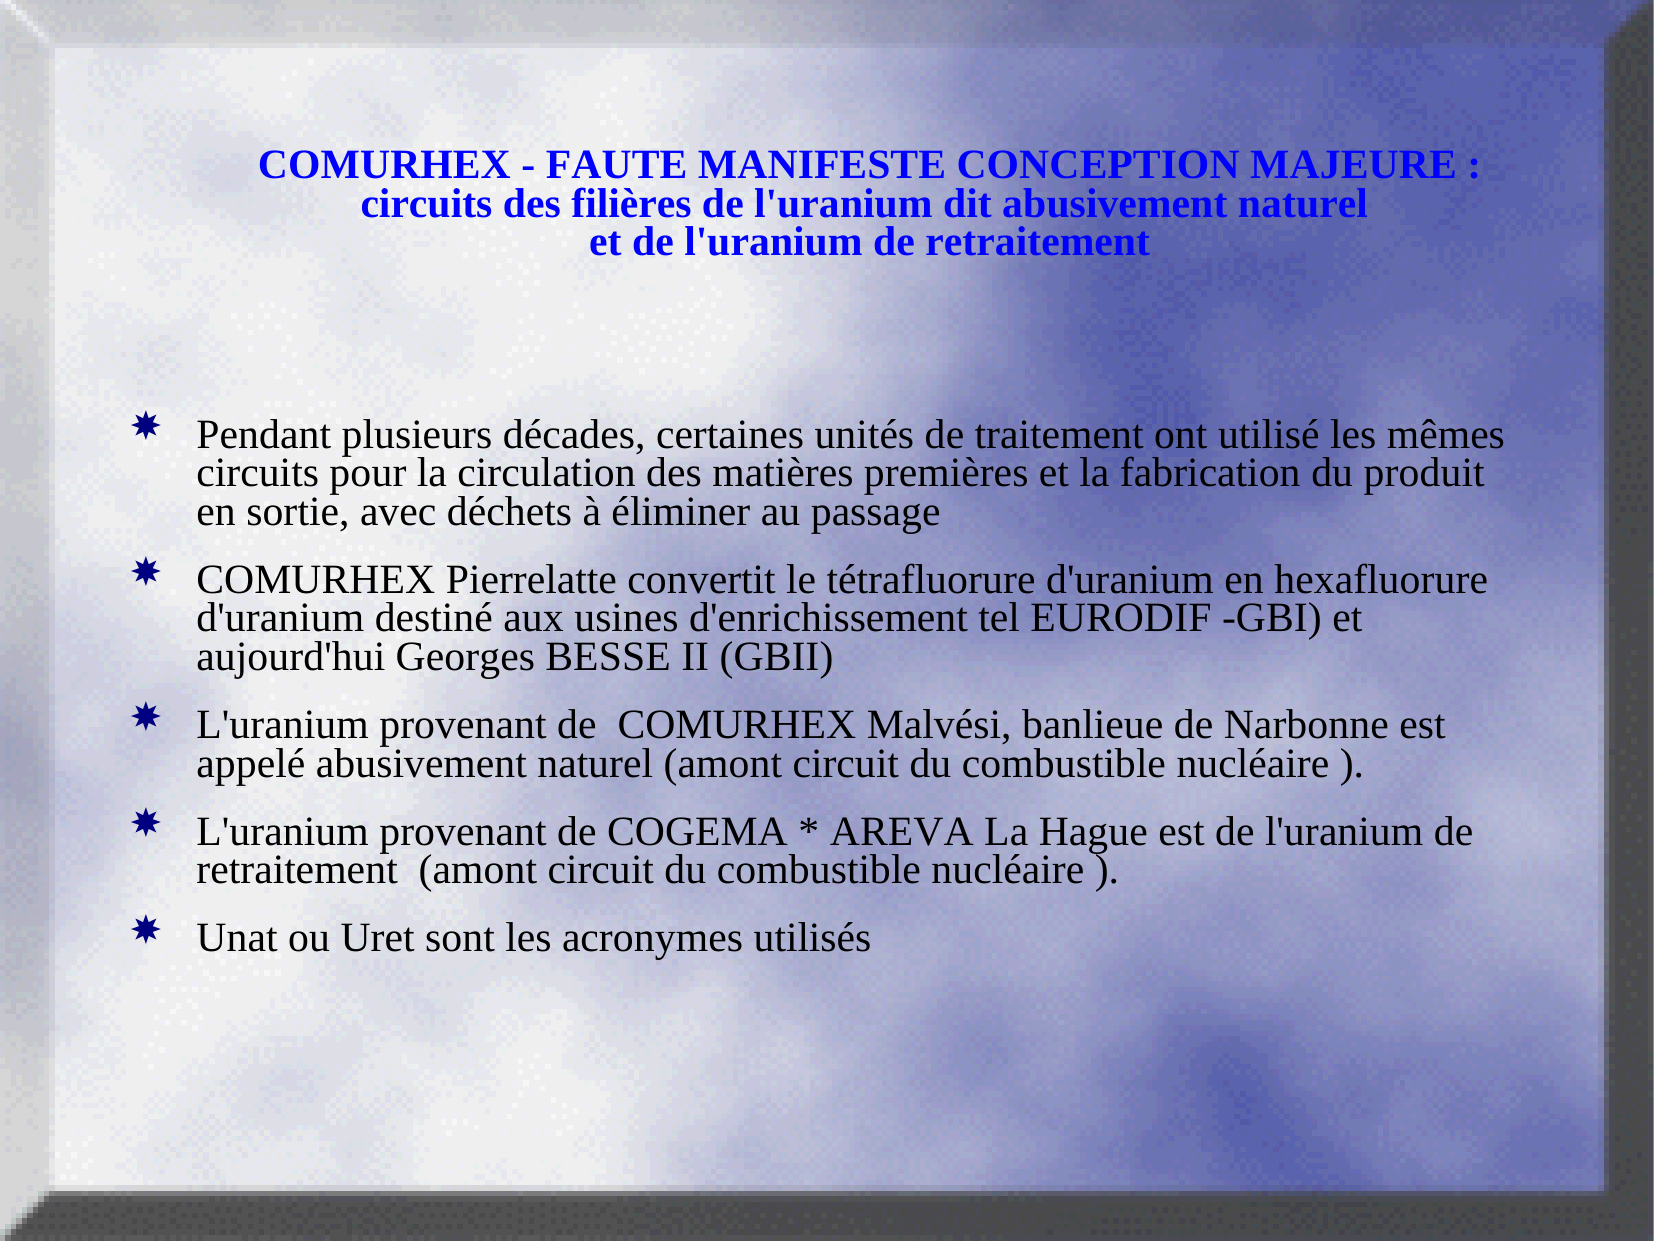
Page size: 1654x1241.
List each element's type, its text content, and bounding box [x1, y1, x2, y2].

list Pendant plusieurs décades, certaines unités de traitement ont utilisé les mêmes circuits pour la circulation des matières premières et la fabrication du produit en sortie, avec déchets à éliminer au passage COMURHEX Pierrelatte convertit le tétrafluorure d'uranium en hexafluorure d'uranium destiné aux usines d'enrichissement tel EURODIF -GBI) et aujourd'hui Georges BESSE II (GBII) L'uranium provenant de COMURHEX Malvési, banlieue de Narbonne est appelé abusivement naturel (amont circuit du combustible nucléaire ). L'uranium provenant de COGEMA * AREVA La Hague est de l'uranium de retraitement (amont circuit du combustible nucléaire ). Unat ou Uret sont les acronymes utilisés [121, 417, 1530, 1104]
picture [0, 0, 1654, 1241]
title COMURHEX - FAUTE MANIFESTE CONCEPTION MAJEURE : circuits des filières de l'uranium dit abusivement naturel et de l'uranium de retraitement [201, 105, 1539, 306]
